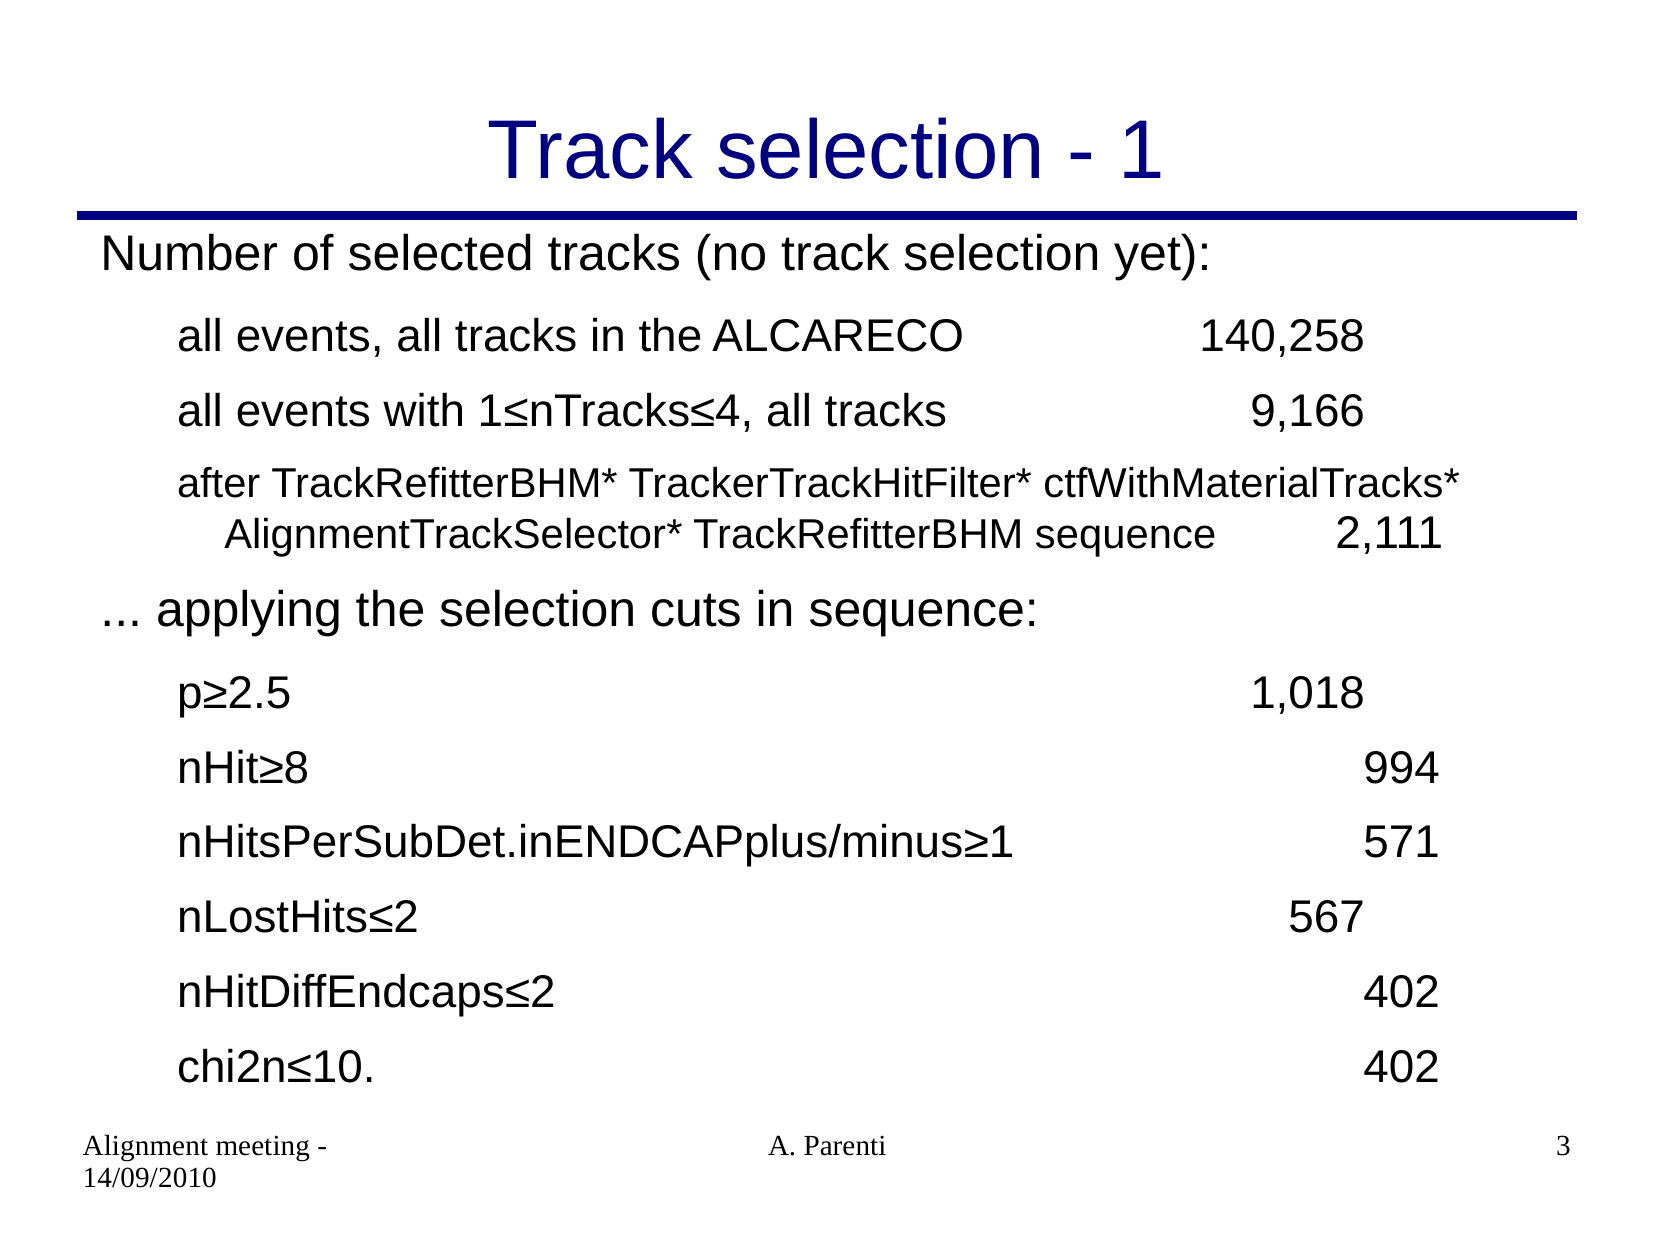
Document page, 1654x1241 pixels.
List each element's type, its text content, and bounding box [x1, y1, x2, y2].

list Number of selected tracks (no track selection yet): all events, all tracks in the ALCARECO 140,258 all events with 1≤nTracks≤4, all tracks 9,166 after TrackRefitterBHM* TrackerTrackHitFilter* ctfWithMaterialTracks* AlignmentTrackSelector* TrackRefitterBHM sequence 2,111 ... applying the selection cuts in sequence: p≥2.5 1,018 nHit≥8 994 nHitsPerSubDet.inENDCAPplus/minus≥1 571 nLostHits≤2 567 nHitDiffEndcaps≤2 402 chi2n≤10. 402 [82, 225, 1571, 1094]
title Track selection - 1 [82, 75, 1571, 225]
